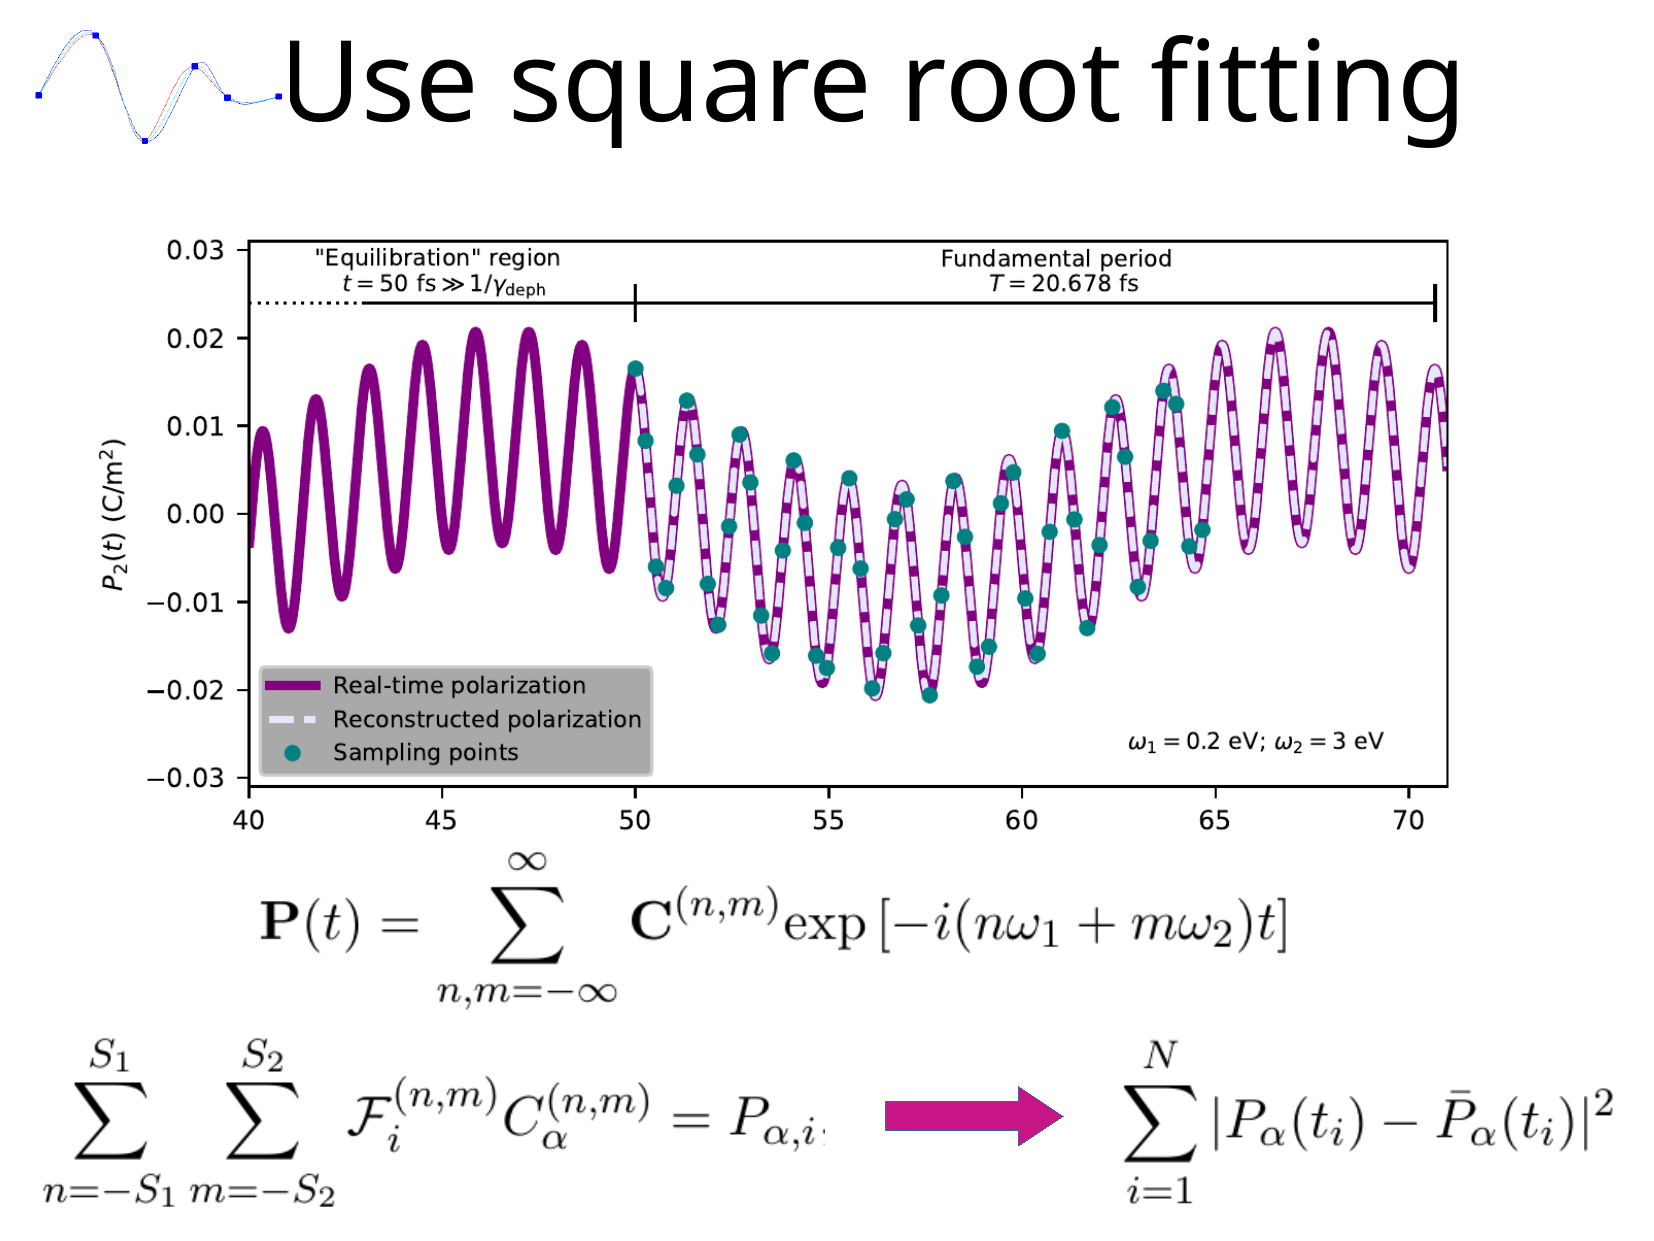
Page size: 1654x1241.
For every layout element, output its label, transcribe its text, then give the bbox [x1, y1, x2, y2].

title Use square root fitting [129, 0, 1619, 166]
text_box [885, 1086, 1064, 1146]
picture [23, 23, 290, 151]
picture [0, 217, 1619, 1229]
